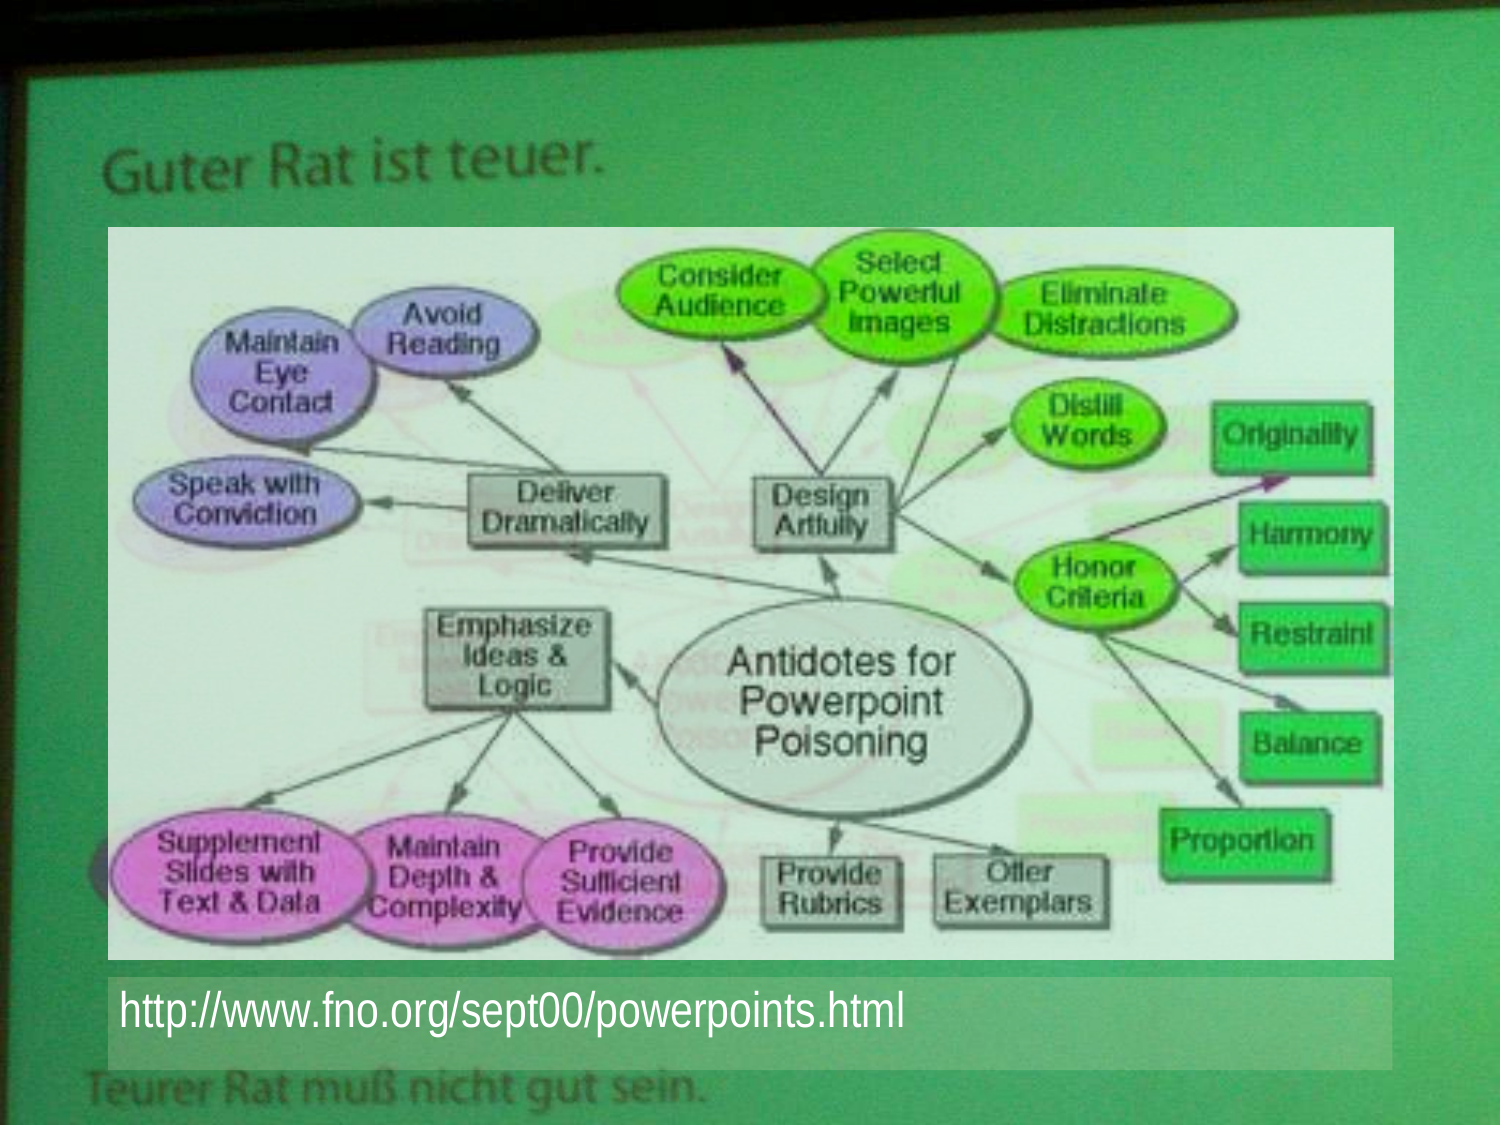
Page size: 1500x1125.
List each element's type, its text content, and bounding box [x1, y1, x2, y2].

text_box http://www.fno.org/sept00/powerpoints.html [108, 977, 1393, 1071]
picture [0, 0, 1500, 1125]
